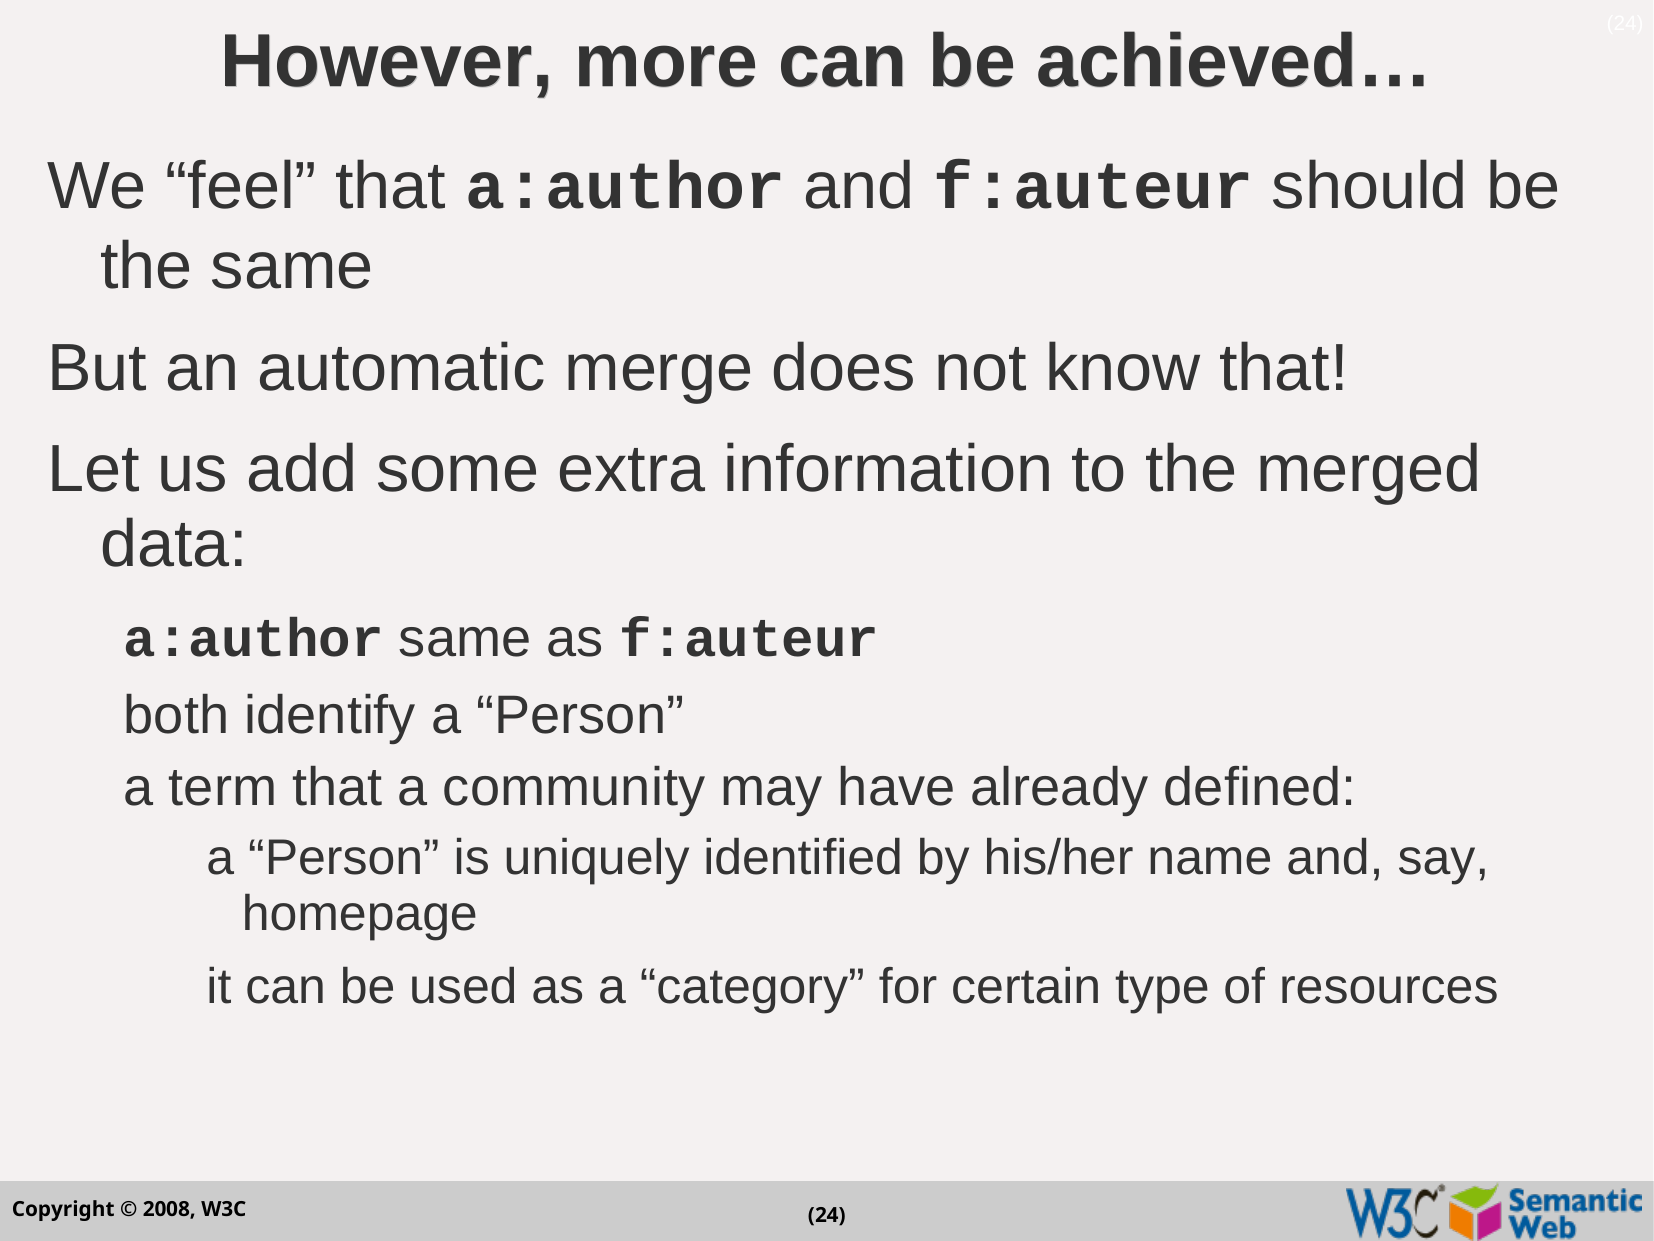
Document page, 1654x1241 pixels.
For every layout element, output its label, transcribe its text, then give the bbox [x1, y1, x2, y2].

title However, more can be achieved… [0, 0, 1654, 119]
list We “feel” that a:author and f:auteur should be the same But an automatic merge does not know that! Let us add some extra information to the merged data: a:author same as f:auteur both identify a “Person” a term that a community may have already defined: a “Person” is uniquely identified by his/her name and, say, homepage it can be used as a “category” for certain type of resources [29, 147, 1624, 1119]
picture [1346, 1181, 1642, 1241]
